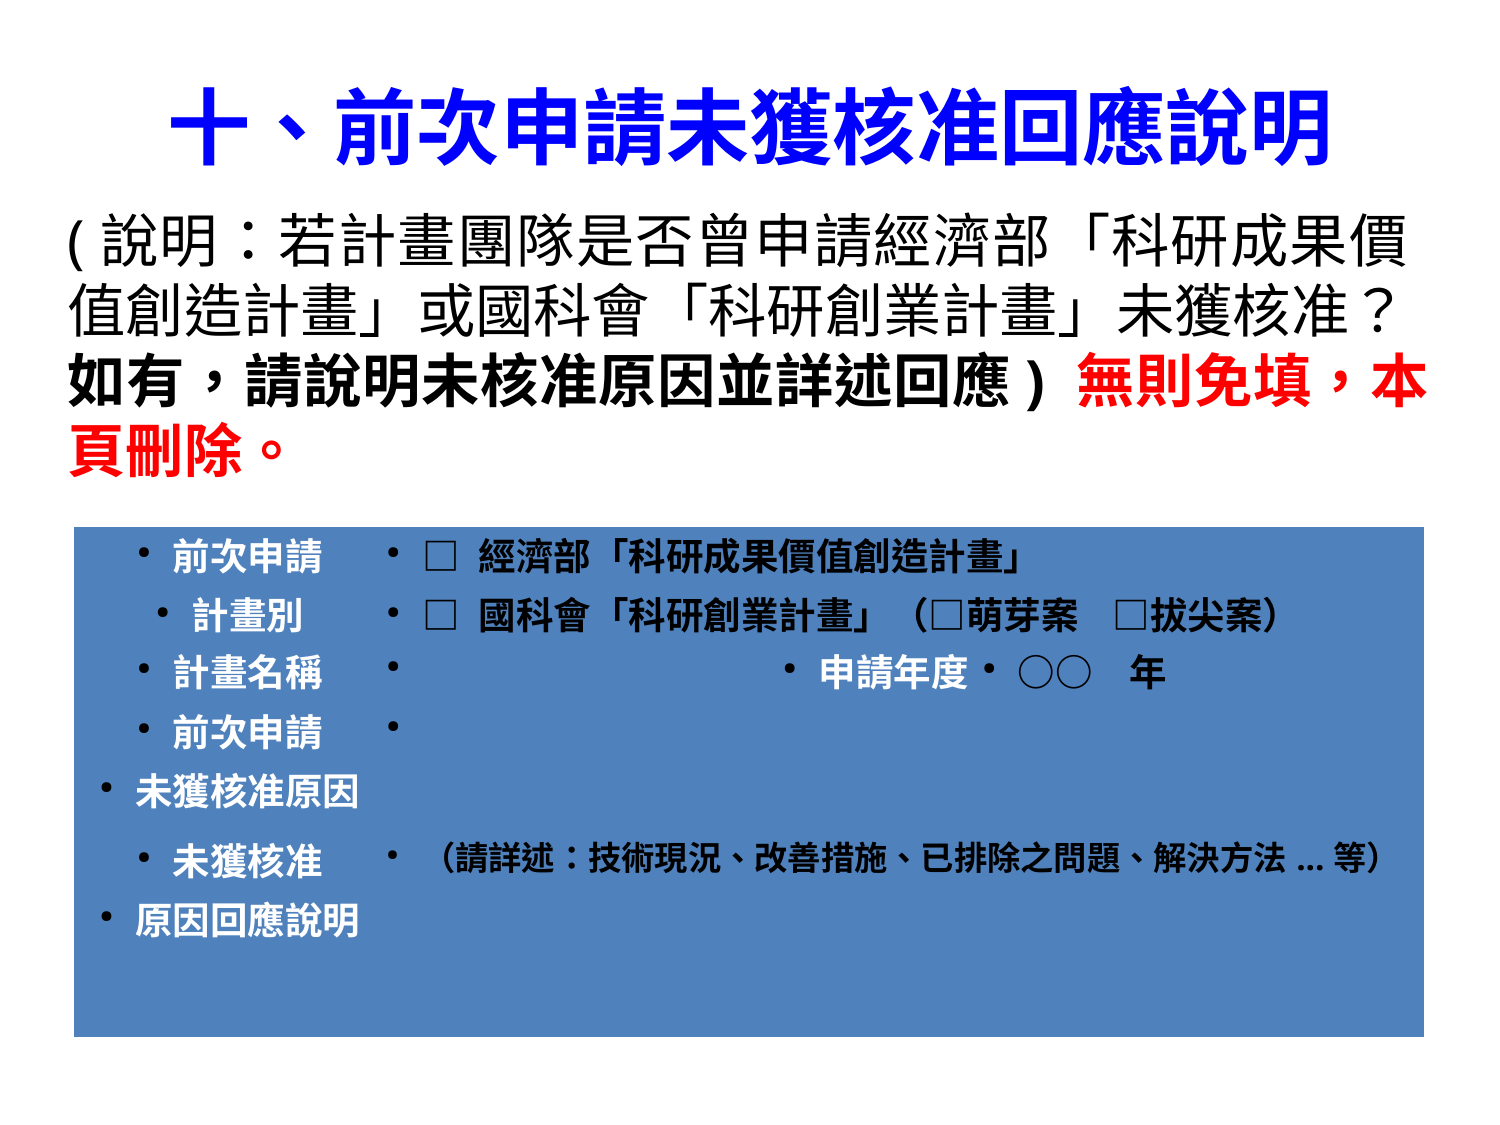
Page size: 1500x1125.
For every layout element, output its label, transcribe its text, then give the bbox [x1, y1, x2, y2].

table_cell 申請年度 [781, 643, 971, 703]
text_box (說明：若計畫團隊是否曾申請經濟部「科研成果價值創造計畫」或國科會「科研創業計畫」未獲核准？如有，請說明未核准原因並詳述回應) 無則免填，本頁刪除。 [52, 196, 1445, 495]
table_cell 計畫名稱 [74, 643, 387, 703]
table_cell （請詳述：技術現況、改善措施、已排除之問題、解決方法...等） [387, 832, 1424, 1037]
table_cell 前次申請 未獲核准原因 [74, 703, 387, 832]
table_cell [387, 703, 1424, 832]
table_header 前次申請 計畫別 [74, 527, 387, 643]
table_cell [387, 643, 781, 703]
table_cell ○○ 年 [971, 643, 1424, 703]
table_header □ 經濟部「科研成果價值創造計畫」 □ 國科會「科研創業計畫」（□萌芽案 □拔尖案） [387, 527, 1424, 643]
text_box 十、前次申請未獲核准回應說明 [75, 30, 1426, 196]
table_cell 未獲核准 原因回應說明 [74, 832, 387, 1037]
